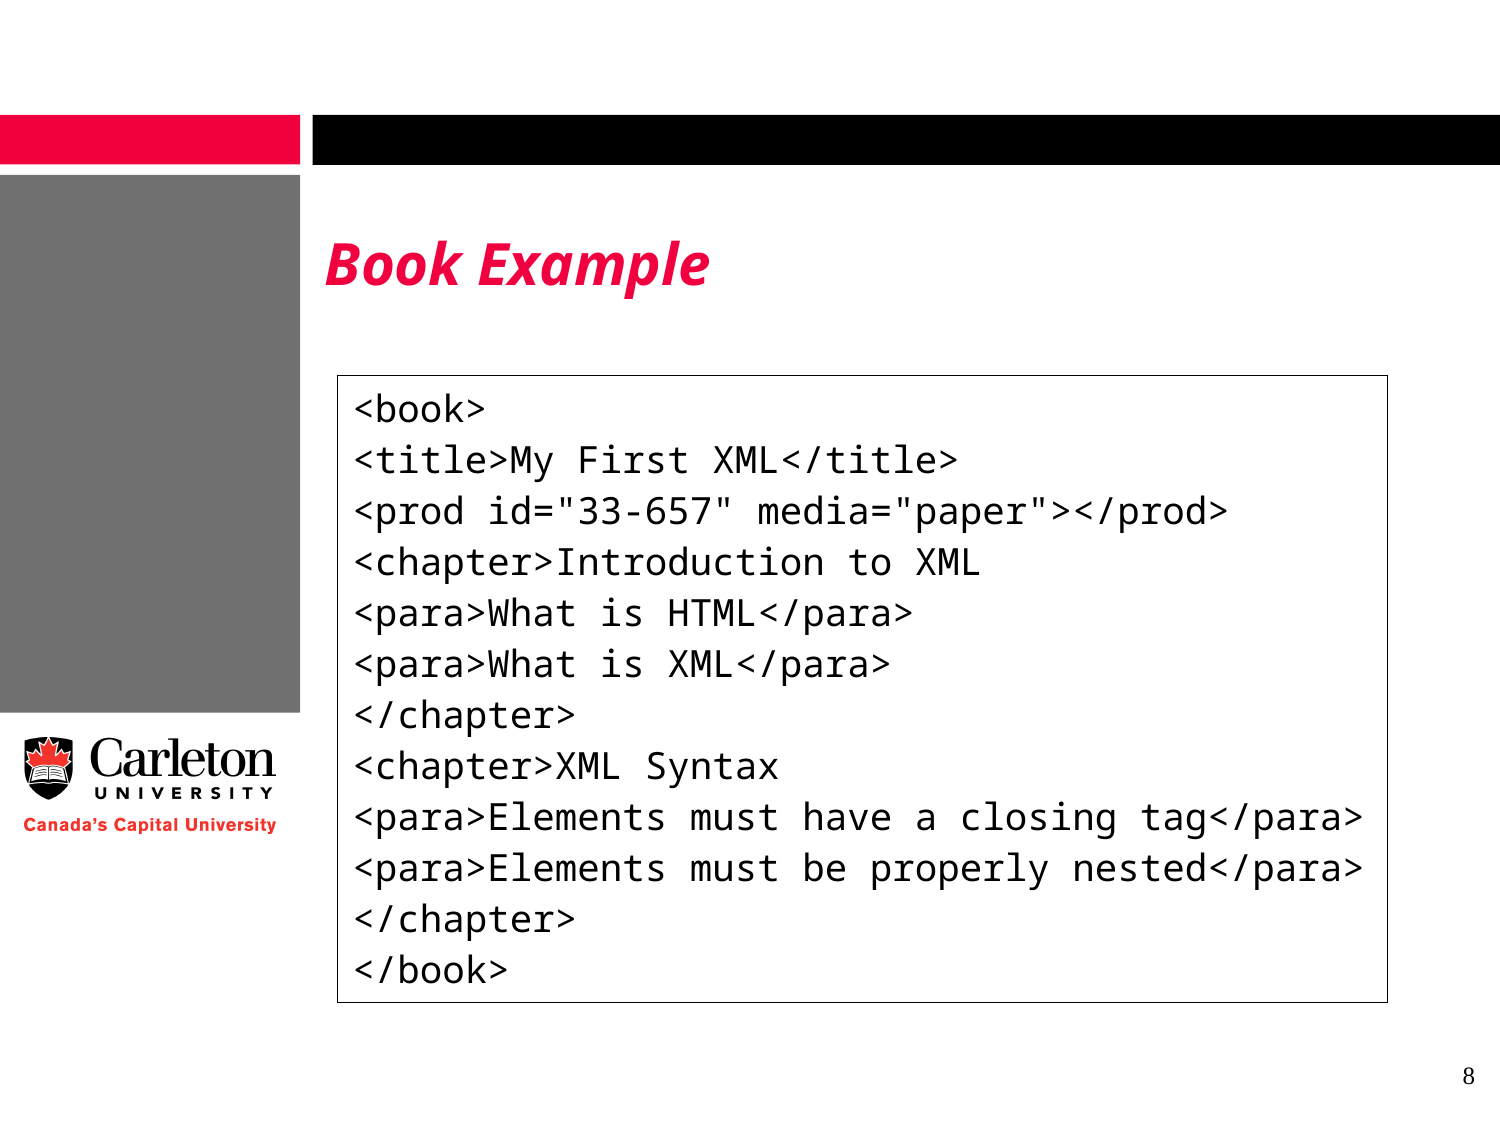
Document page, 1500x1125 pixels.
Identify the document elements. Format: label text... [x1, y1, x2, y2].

text_box <book> <title>My First XML</title> <prod id="33-657" media="paper"></prod> <chapter>Introduction to XML <para>What is HTML</para> <para>What is XML</para> </chapter> <chapter>XML Syntax <para>Elements must have a closing tag</para> <para>Elements must be properly nested</para> </chapter> </book> [337, 375, 1388, 933]
picture [24, 737, 276, 834]
title Book Example [324, 187, 1450, 338]
